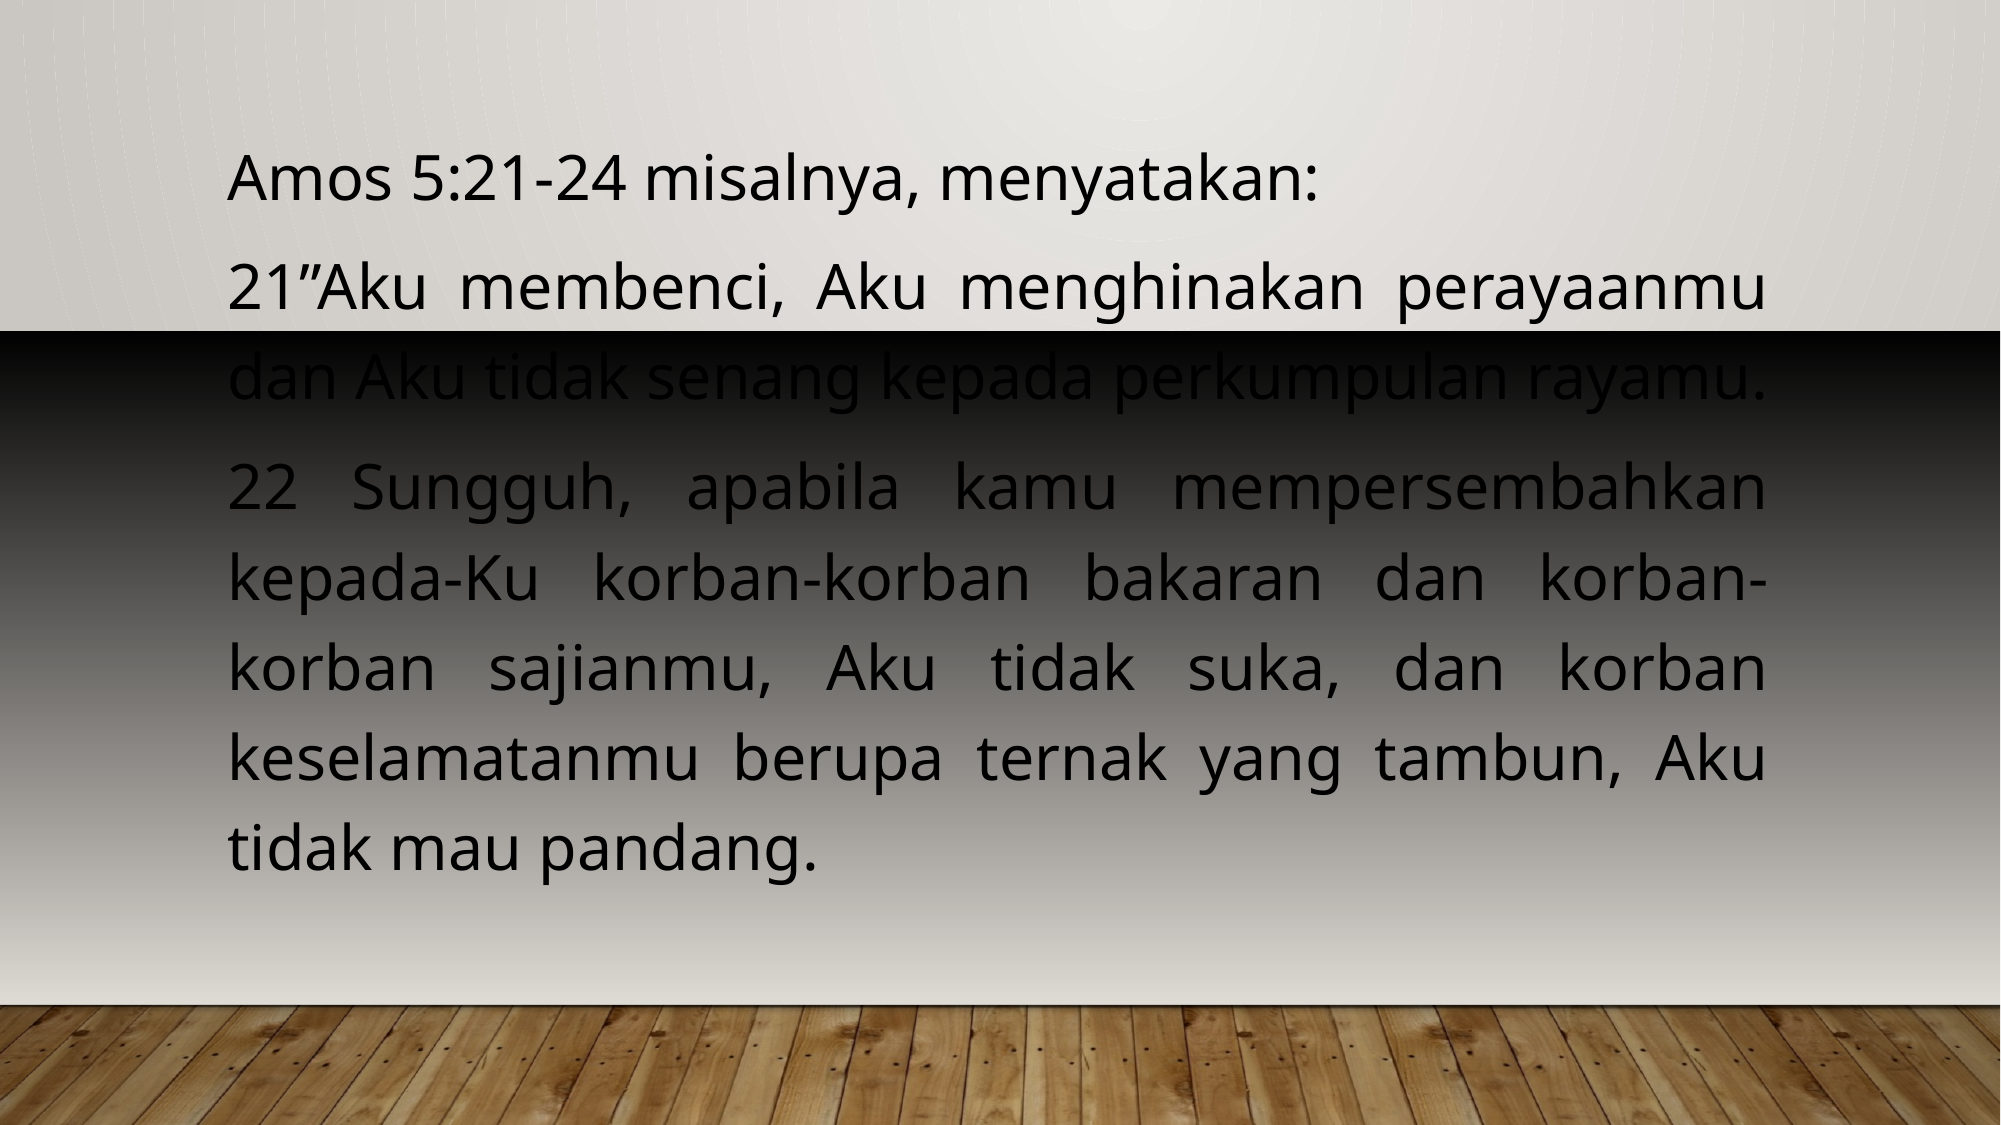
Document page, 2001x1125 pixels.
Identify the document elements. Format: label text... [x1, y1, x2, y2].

list Amos 5:21-24 misalnya, menyatakan: 21”Aku membenci, Aku menghinakan perayaanmu dan Aku tidak senang kepada perkumpulan rayamu. 22 Sungguh, apabila kamu mempersembahkan kepada-Ku korban-korban bakaran dan korban-korban sajianmu, Aku tidak suka, dan korban keselamatanmu berupa ternak yang tambun, Aku tidak mau pandang. [212, 114, 1788, 957]
